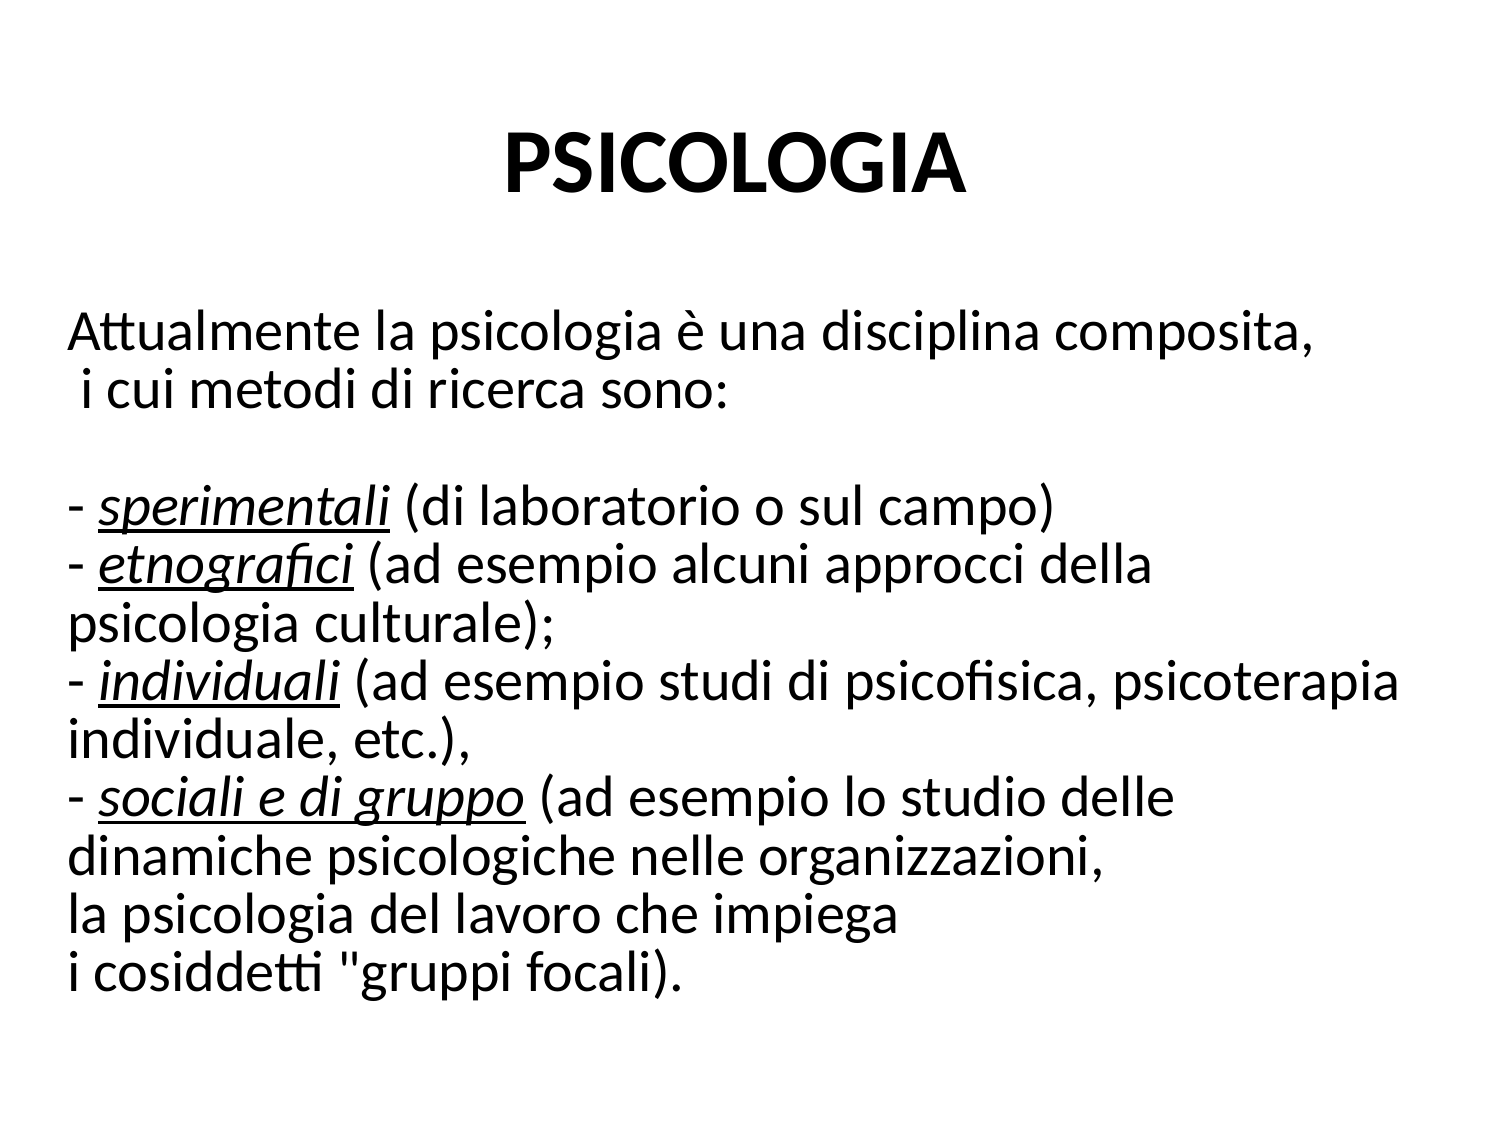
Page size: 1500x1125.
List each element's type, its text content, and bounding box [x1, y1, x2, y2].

title PSICOLOGIA Attualmente la psicologia è una disciplina composita, i cui metodi di ricerca sono: - sperimentali (di laboratorio o sul campo) - etnografici (ad esempio alcuni approcci della psicologia culturale); - individuali (ad esempio studi di psicofisica, psicoterapia individuale, etc.), - sociali e di gruppo (ad esempio lo studio delle dinamiche psicologiche nelle organizzazioni, la psicologia del lavoro che impiega i cosiddetti "gruppi focali). [67, 18, 1418, 1125]
